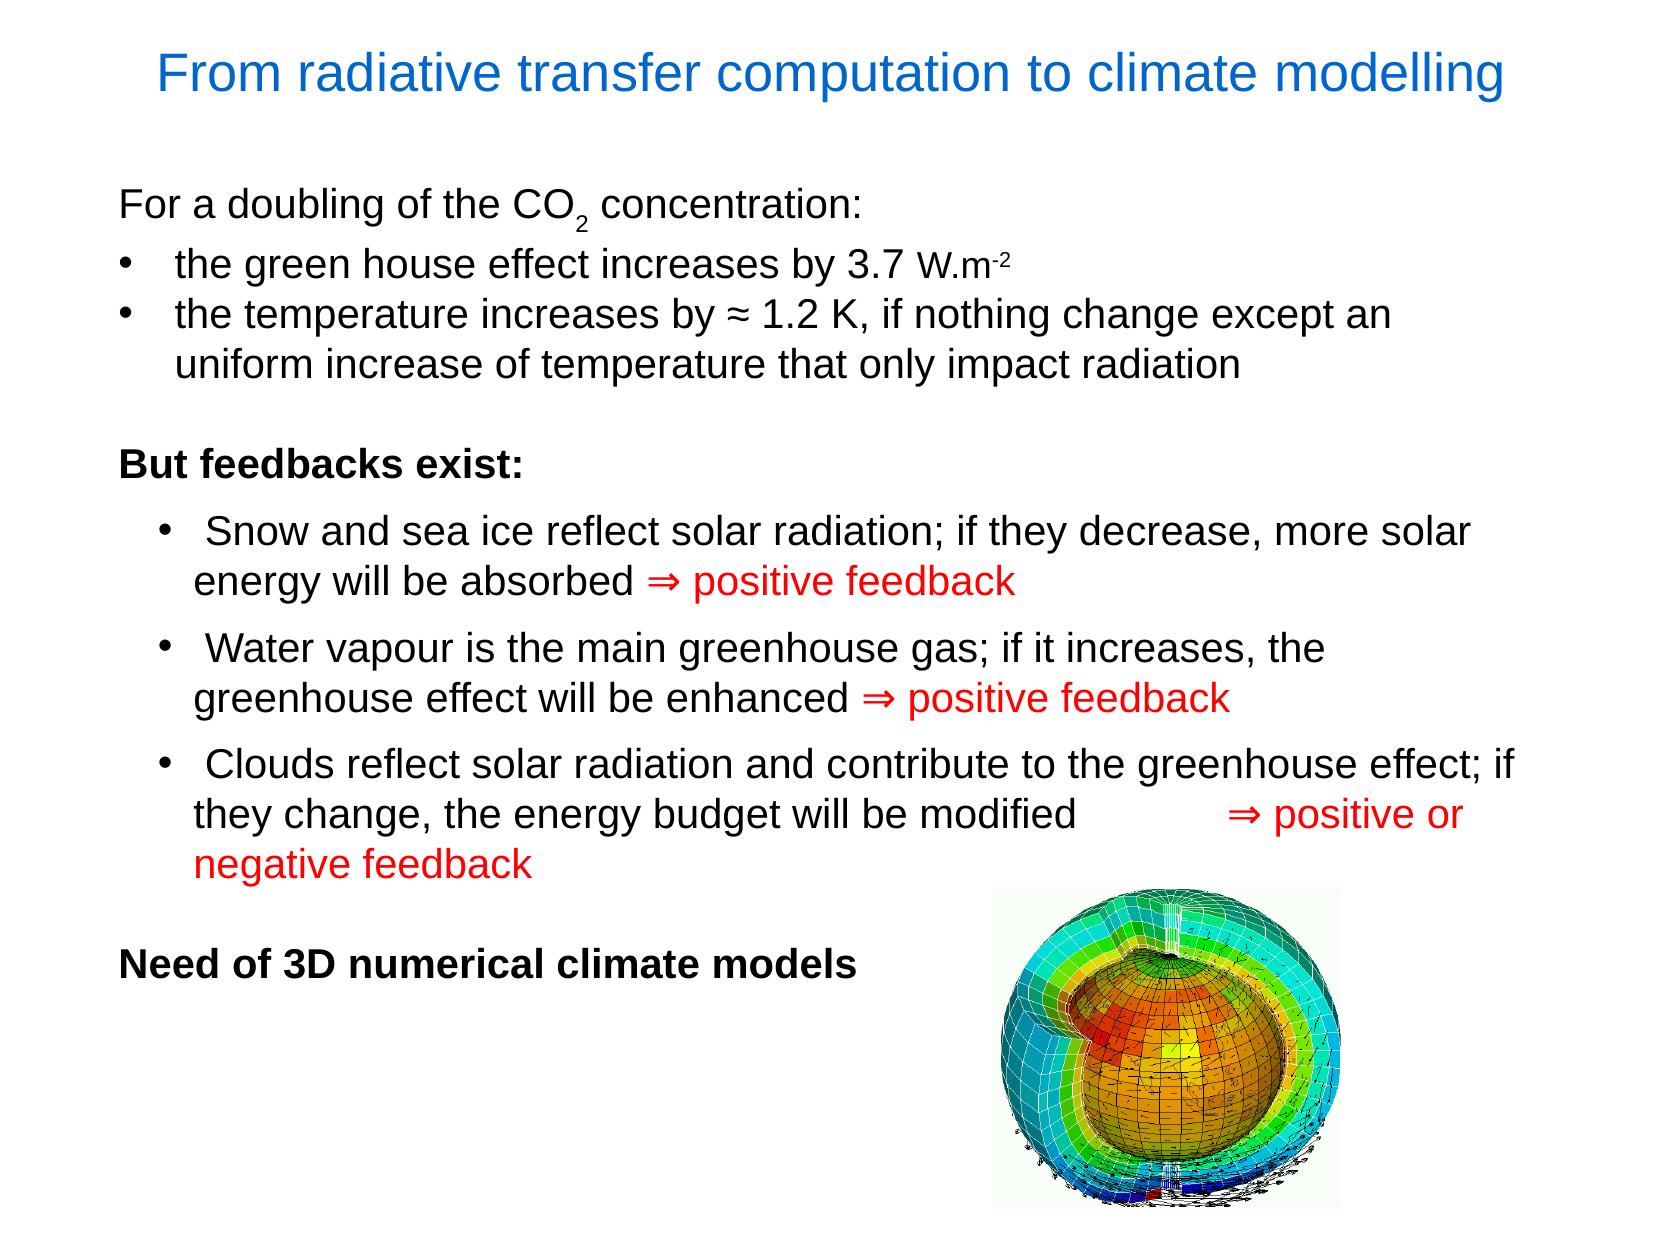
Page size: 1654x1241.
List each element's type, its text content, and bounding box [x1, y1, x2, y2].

text_box From radiative transfer computation to climate modelling [43, 6, 1621, 124]
picture [992, 889, 1341, 1207]
text_box For a doubling of the CO2 concentration: the green house effect increases by 3.7 W.m-2 the temperature increases by ≈ 1.2 K, if nothing change except an uniform increase of temperature that only impact radiation But feedbacks exist: Snow and sea ice reflect solar radiation; if they decrease, more solar energy will be absorbed ⇒ positive feedback Water vapour is the main greenhouse gas; if it increases, the greenhouse effect will be enhanced ⇒ positive feedback Clouds reflect solar radiation and contribute to the greenhouse effect; if they change, the energy budget will be modified ⇒ positive or negative feedback Need of 3D numerical climate models [103, 169, 1544, 1150]
